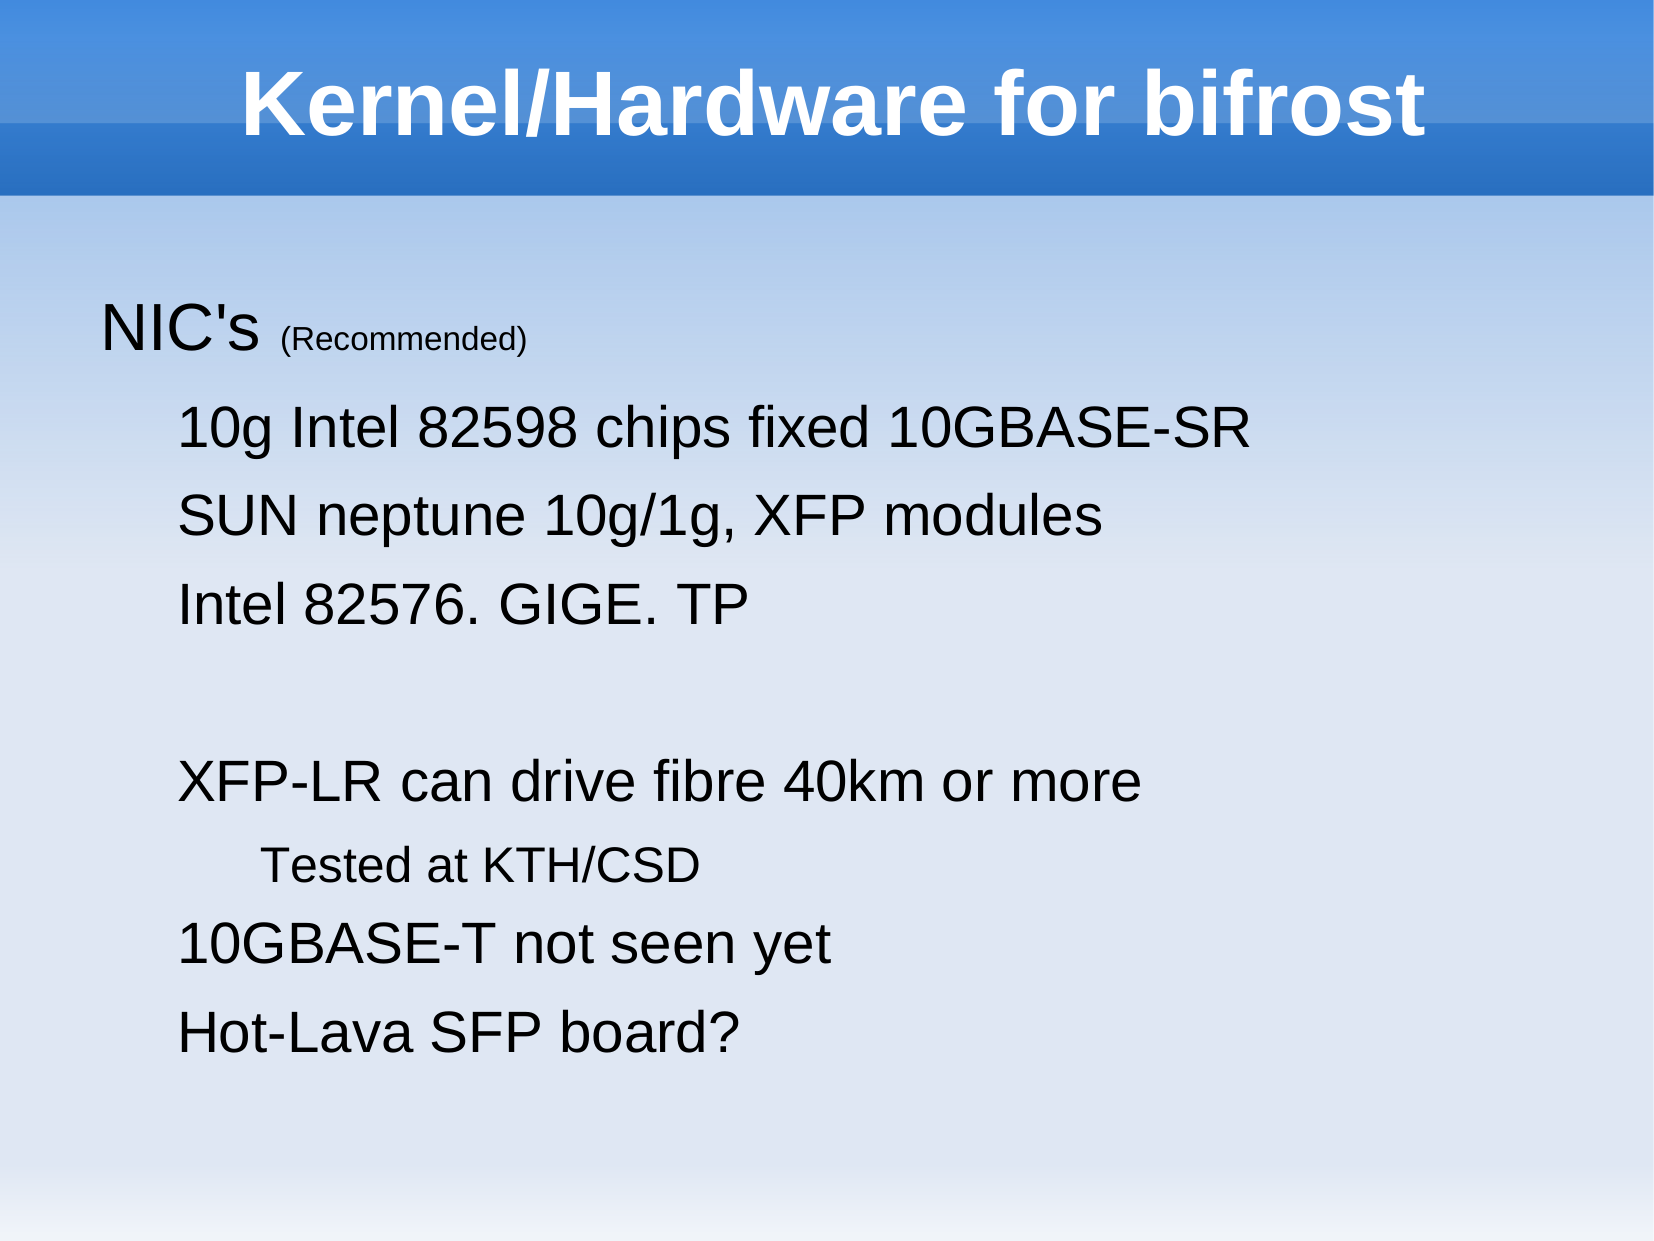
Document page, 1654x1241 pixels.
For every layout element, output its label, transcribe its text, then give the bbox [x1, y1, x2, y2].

title Kernel/Hardware for bifrost [76, 0, 1565, 208]
list NIC's (Recommended) 10g Intel 82598 chips fixed 10GBASE-SR SUN neptune 10g/1g, XFP modules Intel 82576. GIGE. TP XFP-LR can drive fibre 40km or more Tested at KTH/CSD 10GBASE-T not seen yet Hot-Lava SFP board? [82, 290, 1571, 1132]
picture [0, 0, 1654, 1241]
